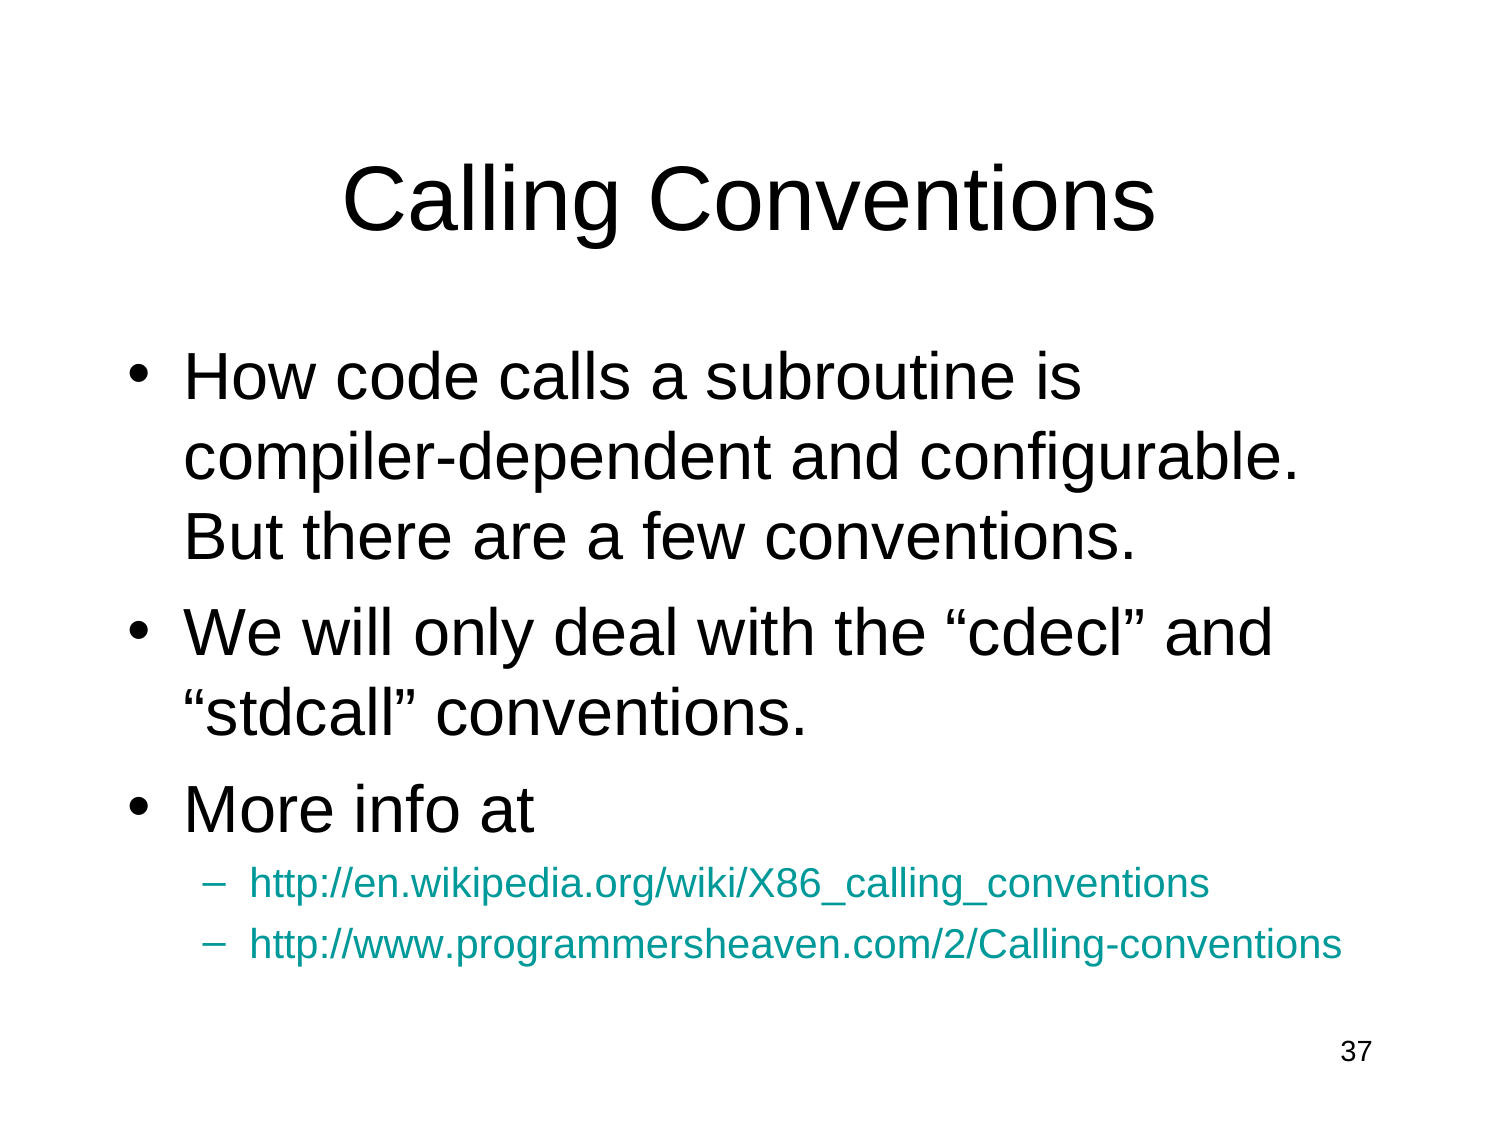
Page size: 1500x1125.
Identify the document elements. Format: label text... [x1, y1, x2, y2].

title Calling Conventions [112, 99, 1388, 288]
list How code calls a subroutine is compiler-dependent and configurable. But there are a few conventions. We will only deal with the “cdecl” and “stdcall” conventions. More info at http://en.wikipedia.org/wiki/X86_calling_conventions http://www.programmersheaven.com/2/Calling-conventions [112, 324, 1388, 1001]
text_box <number> [1074, 1025, 1388, 1101]
